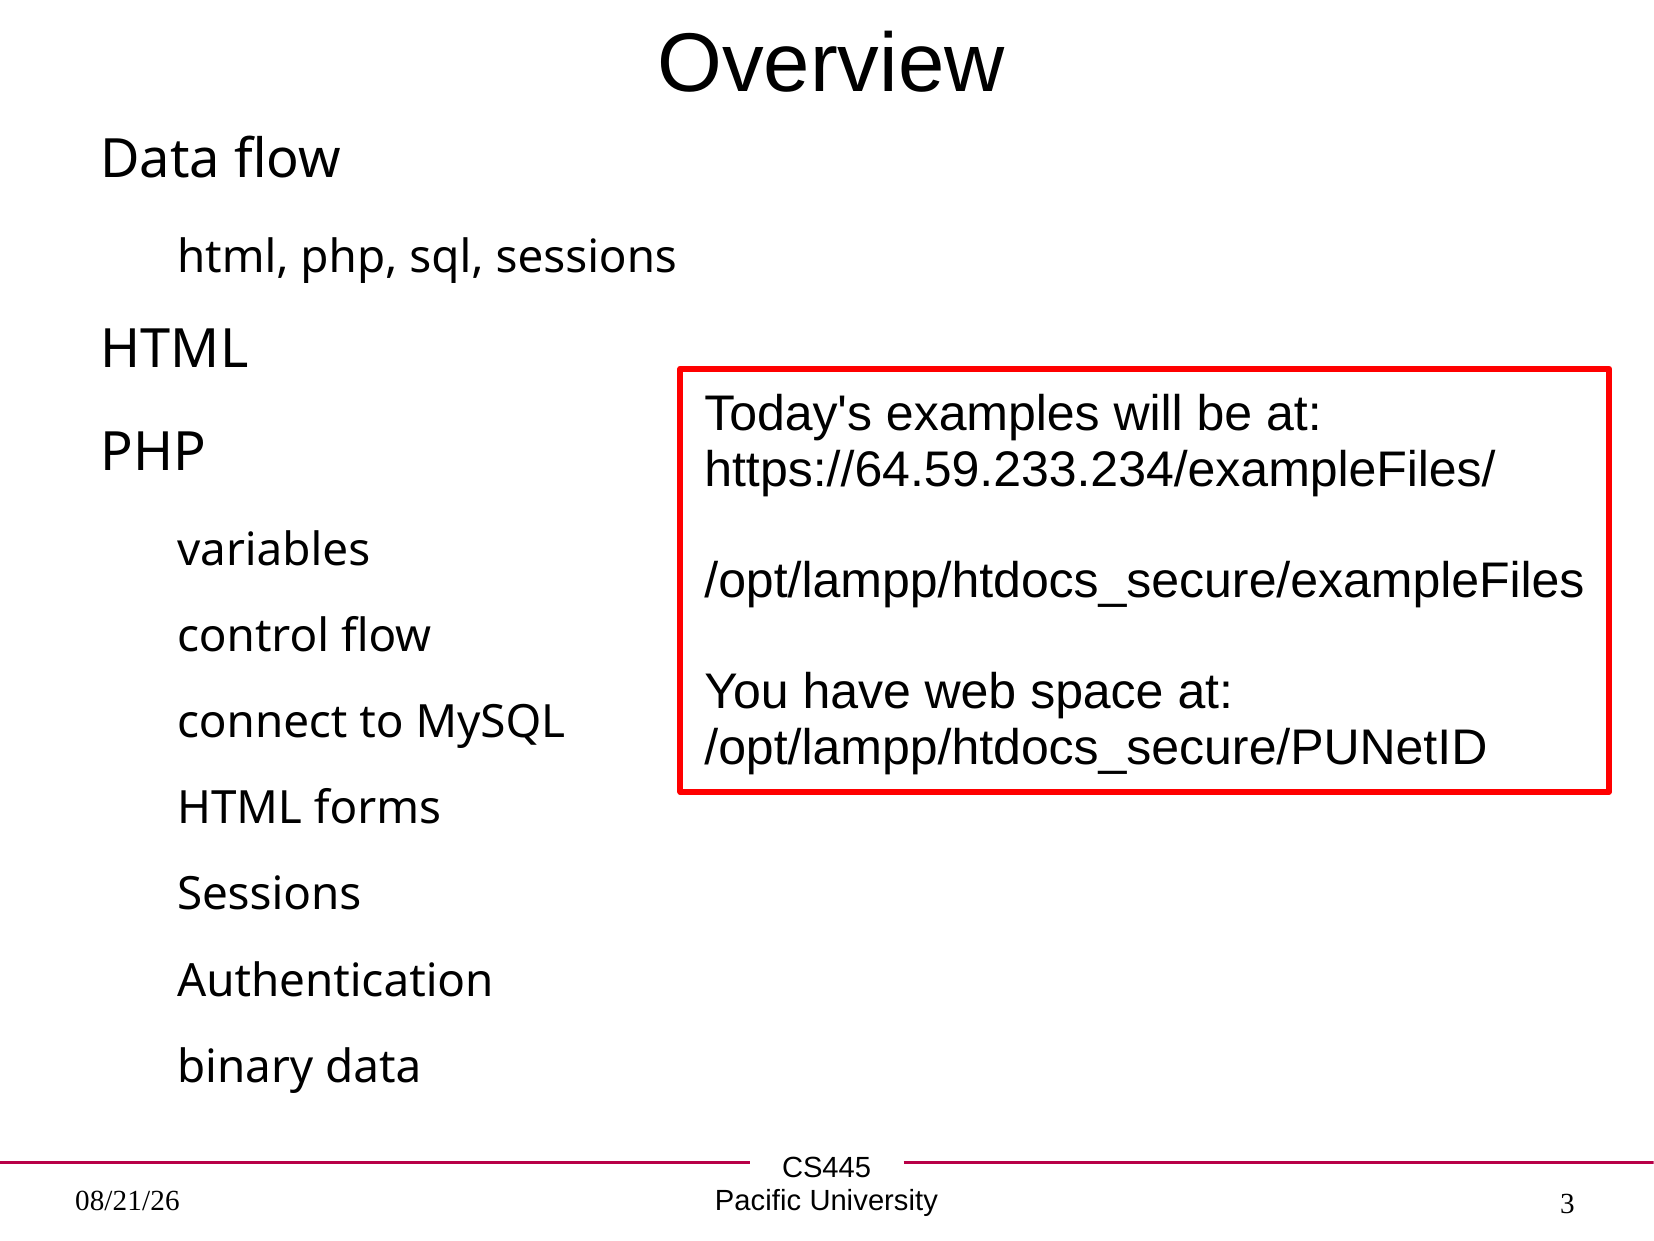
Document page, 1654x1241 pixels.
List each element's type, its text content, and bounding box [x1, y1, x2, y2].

list Data flow html, php, sql, sessions HTML PHP variables control flow connect to MySQL HTML forms Sessions Authentication binary data [82, 119, 1571, 1111]
text_box Today's examples will be at: https://64.59.233.234/exampleFiles/ /opt/lampp/htdocs_secure/exampleFiles You have web space at: /opt/lampp/htdocs_secure/PUNetID [680, 368, 1598, 792]
title Overview [86, 15, 1576, 109]
